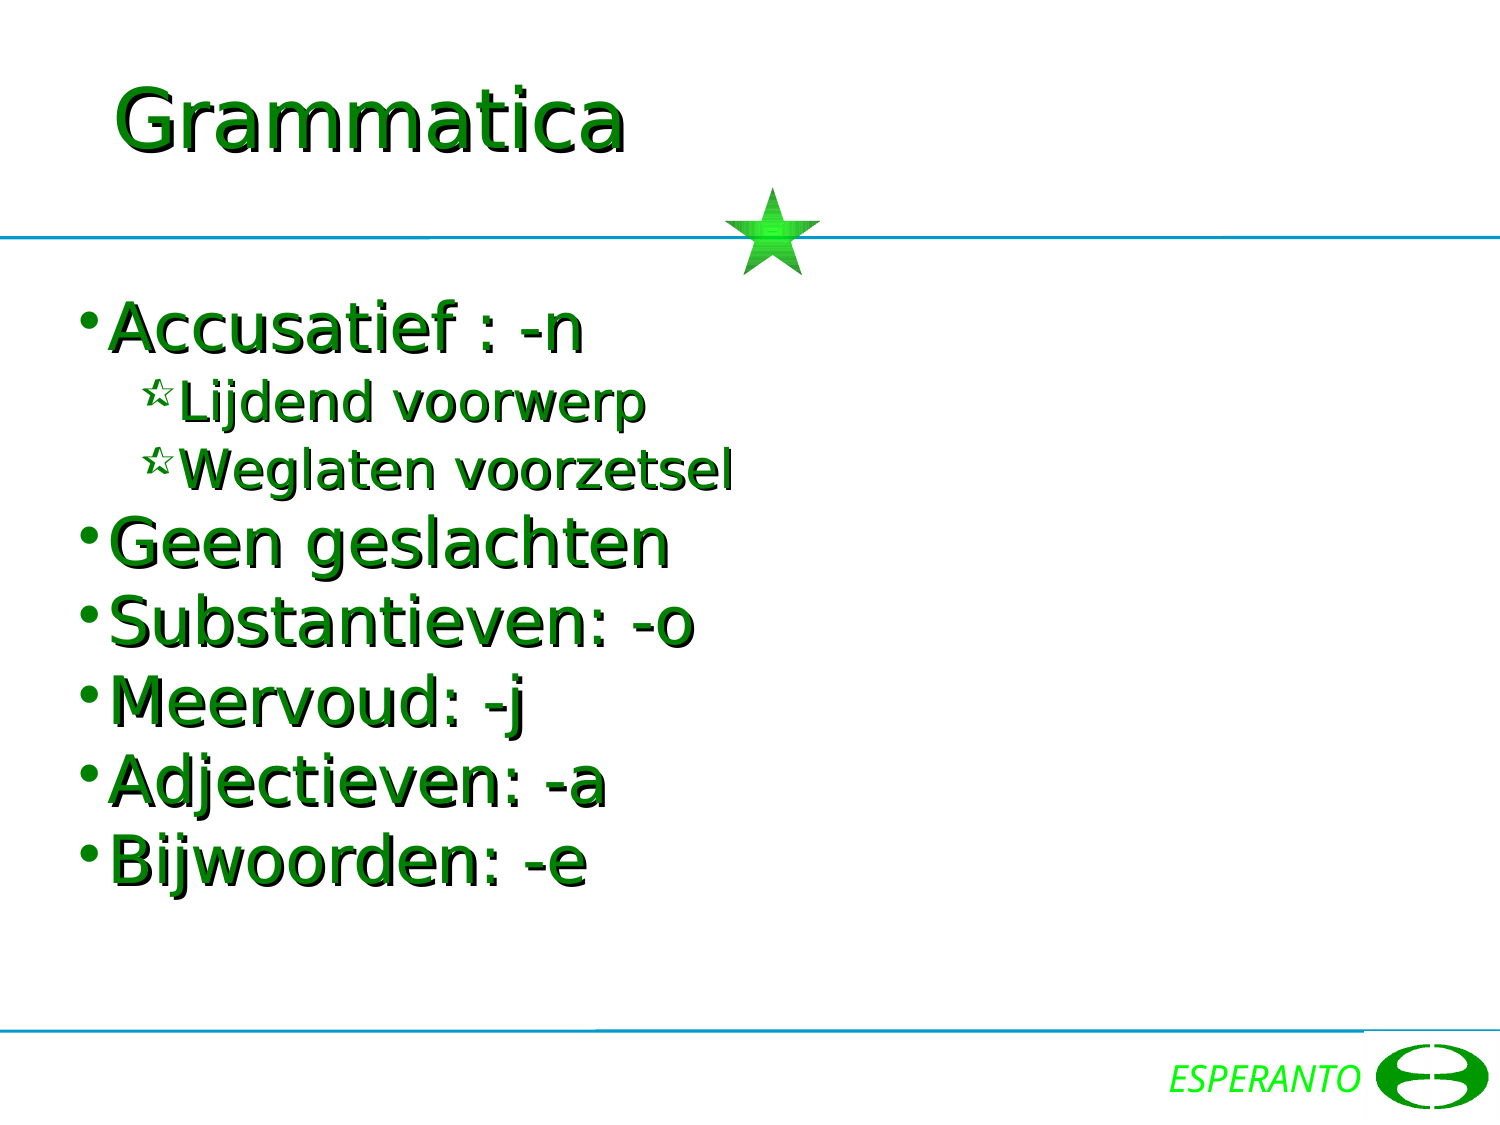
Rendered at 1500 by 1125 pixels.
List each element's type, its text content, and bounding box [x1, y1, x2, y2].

list Accusatief : -n Lijdend voorwerp Weglaten voorzetsel Geen geslachten Substantieven: -o Meervoud: -j Adjectieven: -a Bijwoorden: -e [78, 299, 1448, 1004]
title Grammatica [112, 5, 1448, 245]
picture [1364, 1032, 1500, 1122]
